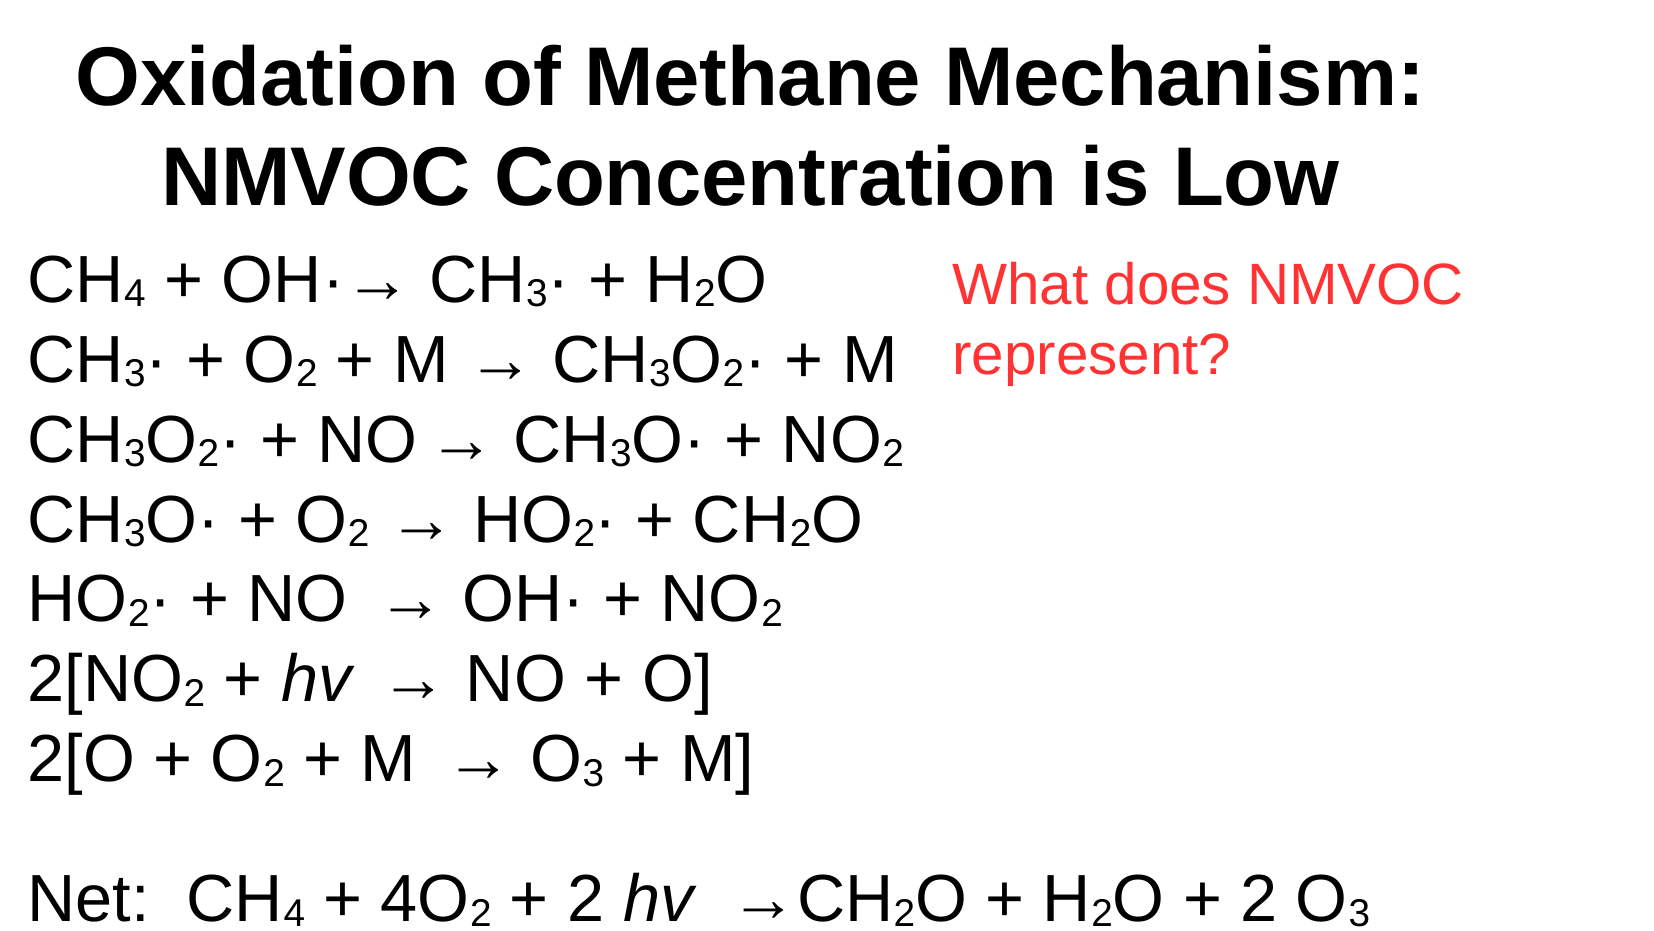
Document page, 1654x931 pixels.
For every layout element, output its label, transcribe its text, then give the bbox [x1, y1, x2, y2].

text_box What does NMVOC represent? [937, 238, 1483, 534]
text_box Oxidation of Methane Mechanism: NMVOC Concentration is Low [60, 15, 1441, 230]
text_box CH4 + OH·→ CH3· + H2O CH3· + O2 + M → CH3O2· + M CH3O2· + NO → CH3O· + NO2 CH3O· + O2 → HO2· + CH2O HO2· + NO → OH· + NO2 2[NO2 + hv → NO + O] 2[O + O2 + M → O3 + M] Net: CH4 + 4O2 + 2 hv →CH2O + H2O + 2 O3 [12, 228, 1405, 931]
